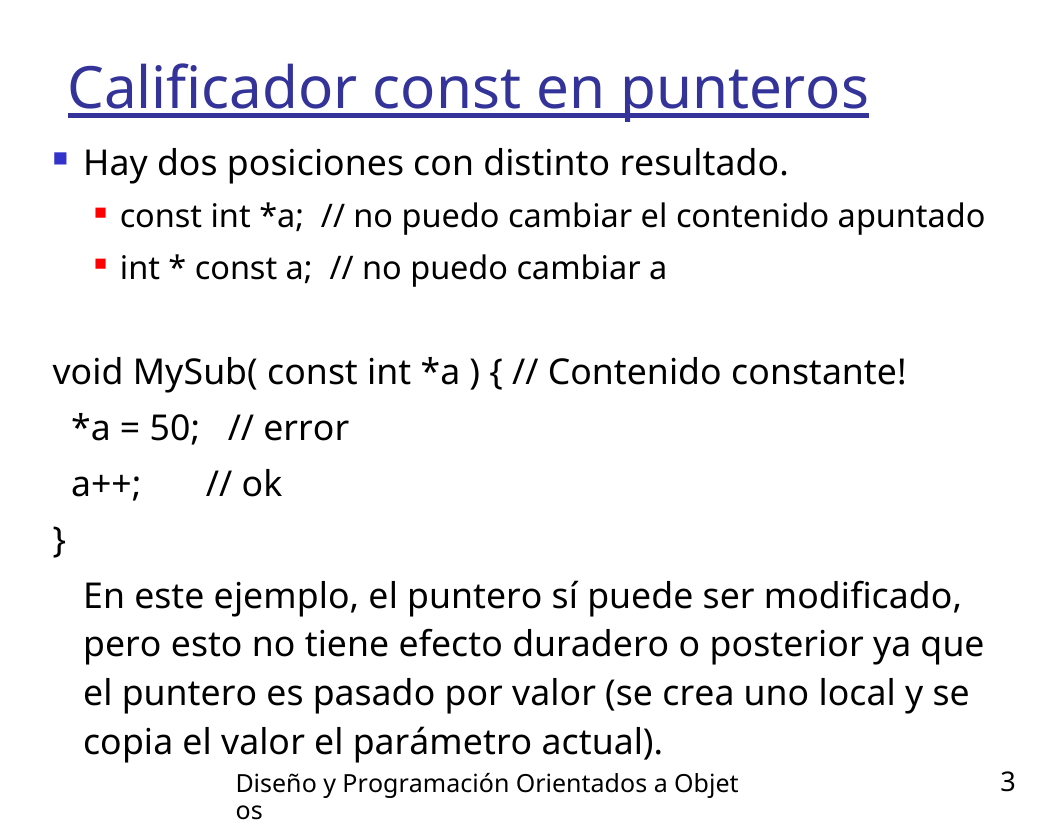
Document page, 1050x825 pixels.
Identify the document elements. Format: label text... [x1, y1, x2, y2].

title Calificador const en punteros [52, 3, 1026, 134]
list Hay dos posiciones con distinto resultado. const int *a; // no puedo cambiar el contenido apuntado int * const a; // no puedo cambiar a void MySub( const int *a ) { // Contenido constante! *a = 50; // error a++; // ok } En este ejemplo, el puntero sí puede ser modificado, pero esto no tiene efecto duradero o posterior ya que el puntero es pasado por valor (se crea uno local y se copia el valor el parámetro actual). [52, 137, 1024, 770]
